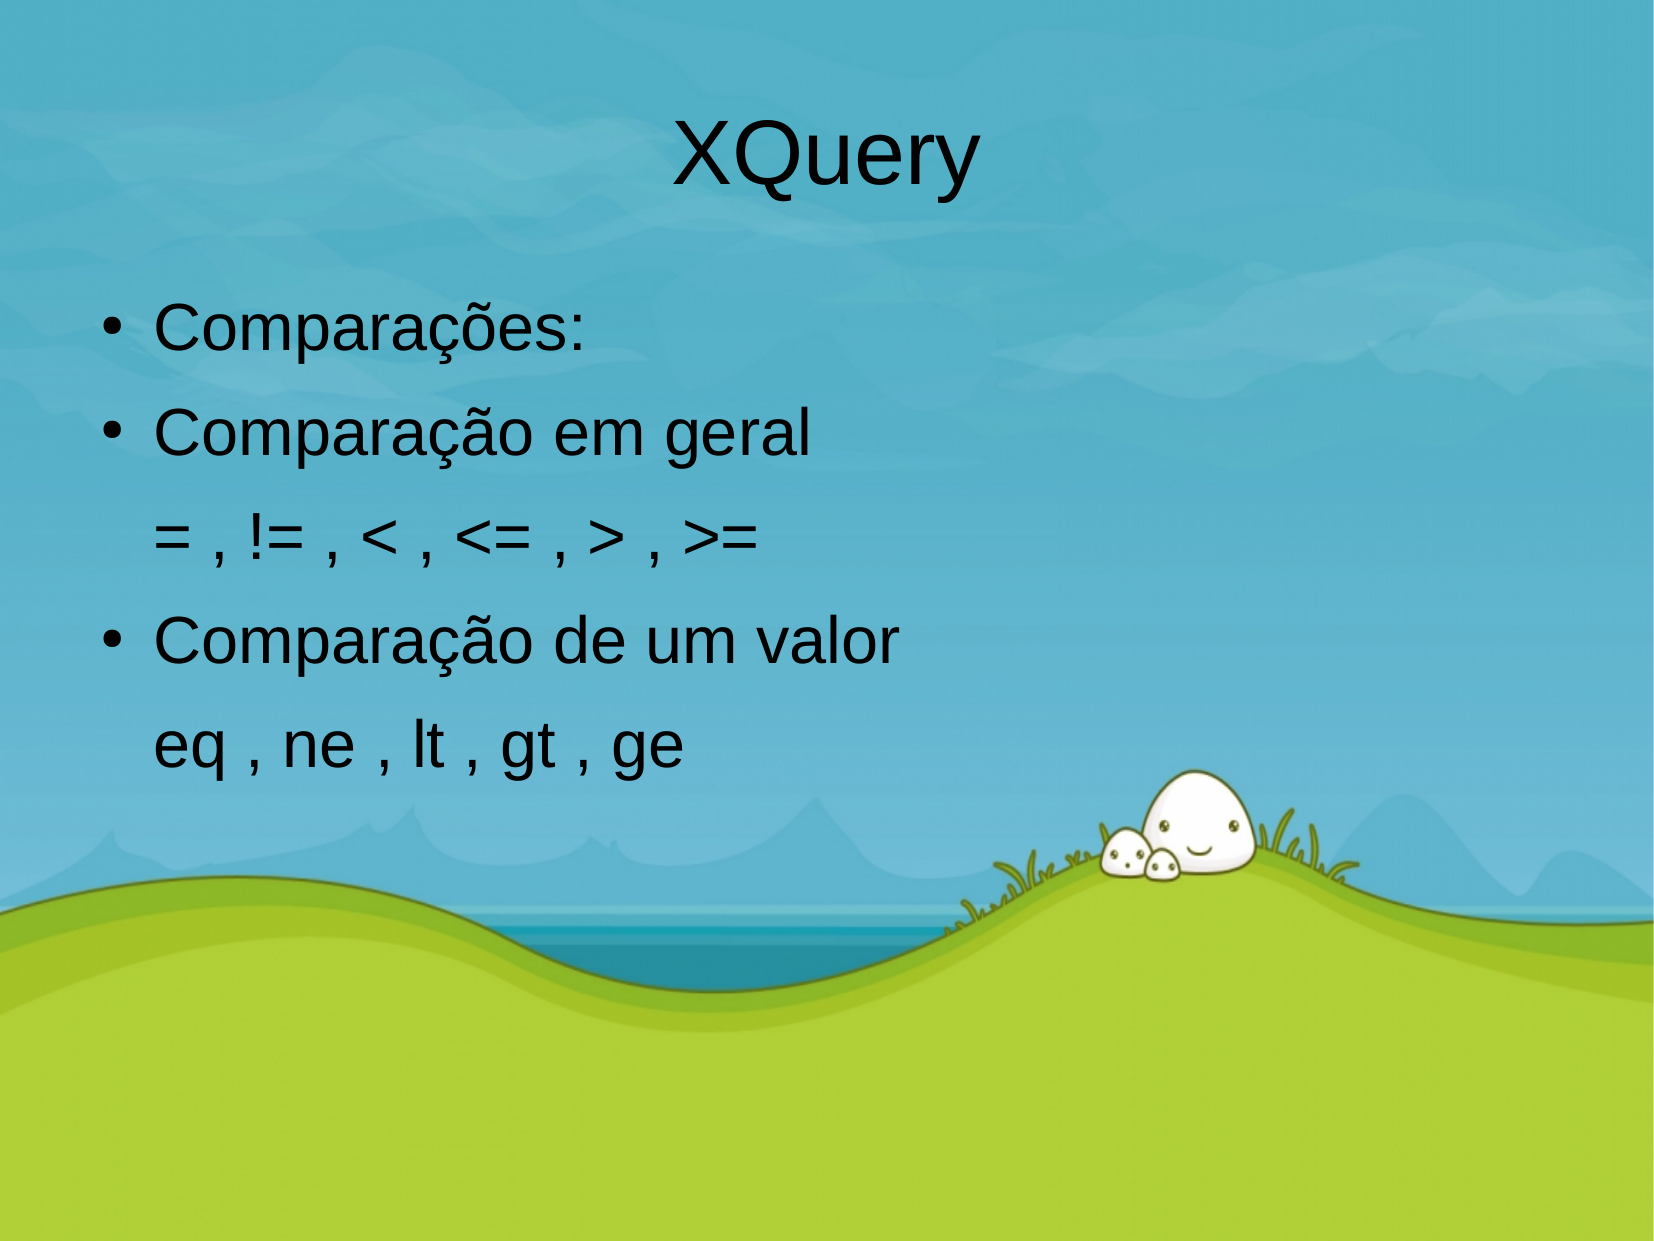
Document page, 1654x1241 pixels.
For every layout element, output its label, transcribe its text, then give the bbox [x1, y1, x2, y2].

title XQuery [82, 49, 1571, 257]
list Comparações: Comparação em geral = , != , < , <= , > , >= Comparação de um valor eq , ne , lt , gt , ge [82, 290, 1571, 1109]
picture [0, 0, 1654, 1241]
